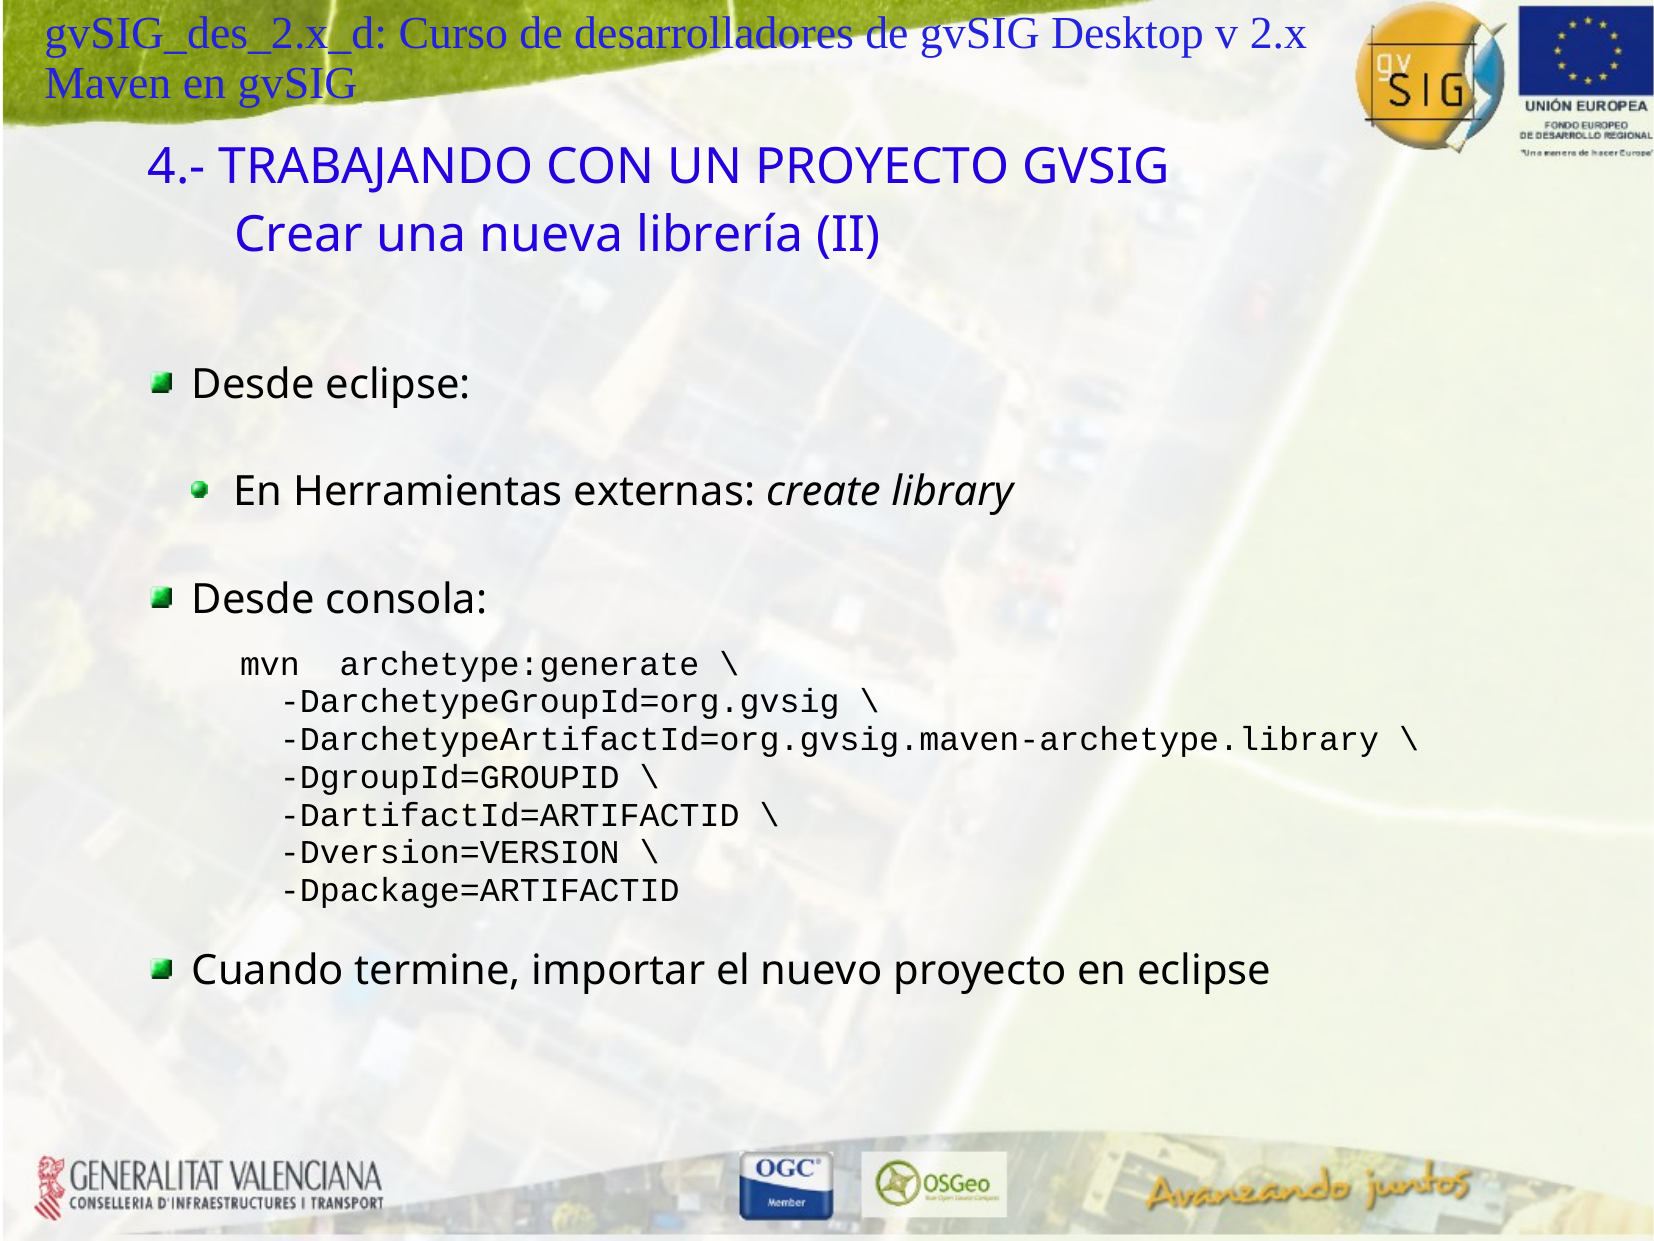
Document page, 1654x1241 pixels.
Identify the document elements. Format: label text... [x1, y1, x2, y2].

title 4.- TRABAJANDO CON UN PROYECTO GVSIG Crear una nueva librería (II) [147, 124, 1595, 272]
text_box Desde eclipse: En Herramientas externas: create library Desde consola: mvn archetype:generate \ -DarchetypeGroupId=org.gvsig \ -DarchetypeArtifactId=org.gvsig.maven-archetype.library \ -DgroupId=GROUPID \ -DartifactId=ARTIFACTID \ -Dversion=VERSION \ -Dpackage=ARTIFACTID Cuando termine, importar el nuevo proyecto en eclipse [147, 324, 1505, 1123]
picture [2, 0, 1654, 1241]
